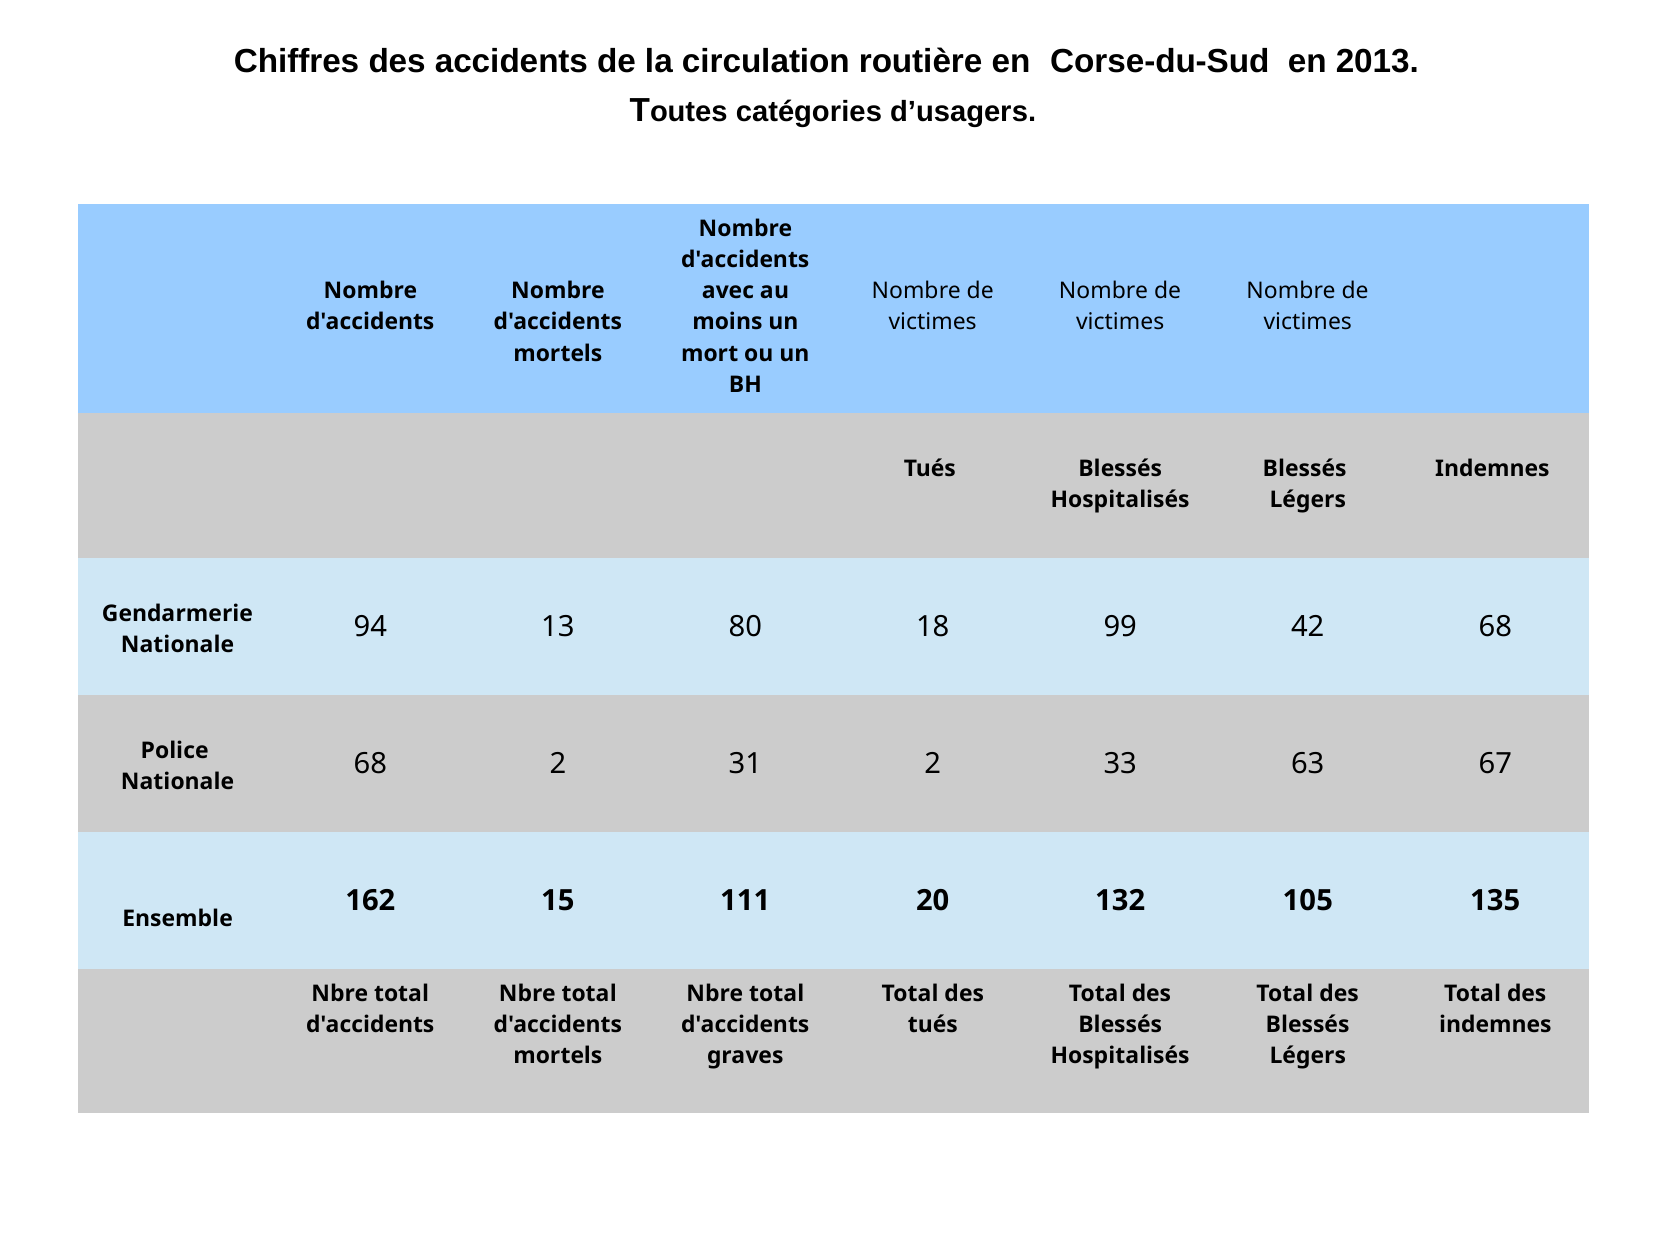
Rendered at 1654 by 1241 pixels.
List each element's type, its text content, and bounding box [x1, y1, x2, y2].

table_cell Ensemble [78, 832, 277, 969]
table_cell 68 [1401, 558, 1589, 695]
table_header Nombre d'accidents mortels [464, 204, 652, 413]
table_cell 132 [1027, 832, 1214, 969]
table_cell 2 [839, 695, 1027, 832]
table_cell 20 [839, 832, 1027, 969]
table_cell 135 [1401, 832, 1589, 969]
table_cell 13 [464, 558, 652, 695]
table_cell 15 [464, 832, 652, 969]
table_cell 2 [464, 695, 652, 832]
table_cell Blessés Hospitalisés [1027, 413, 1214, 558]
table_cell 67 [1401, 695, 1589, 832]
table_cell Nbre total d'accidents mortels [464, 969, 652, 1113]
table_cell Nbre total d'accidents [277, 969, 464, 1113]
table_cell Total des Blessés Légers [1214, 969, 1401, 1113]
table_cell Blessés Légers [1214, 413, 1401, 558]
table_cell Police Nationale [78, 695, 277, 832]
table_header Nombre d'accidents [277, 204, 464, 413]
title Chiffres des accidents de la circulation routière en Corse-du-Sud en 2013. Toutes catégories d’usagers. [82, 41, 1571, 184]
table_cell 162 [277, 832, 464, 969]
table_cell Total des tués [839, 969, 1027, 1113]
table_cell Indemnes [1401, 413, 1589, 558]
table_header Nombre de victimes [839, 204, 1027, 413]
table_cell Gendarmerie Nationale [78, 558, 277, 695]
table_header Nombre de victimes [1027, 204, 1214, 413]
table_cell Total des indemnes [1401, 969, 1589, 1113]
table_cell [652, 413, 839, 558]
table_cell 99 [1027, 558, 1214, 695]
table_cell 111 [652, 832, 839, 969]
table_cell Nbre total d'accidents graves [652, 969, 839, 1113]
table_cell [78, 413, 277, 558]
table_cell 94 [277, 558, 464, 695]
table_cell Tués [839, 413, 1027, 558]
table_cell [277, 413, 464, 558]
table_cell 80 [652, 558, 839, 695]
table_header Nombre d'accidents avec au moins un mort ou un BH [652, 204, 839, 413]
table_header [78, 204, 277, 413]
table_cell 18 [839, 558, 1027, 695]
table_header [1401, 204, 1589, 413]
table_cell Total des Blessés Hospitalisés [1027, 969, 1214, 1113]
table_cell 105 [1214, 832, 1401, 969]
table_cell [464, 413, 652, 558]
table_cell 68 [277, 695, 464, 832]
table_header Nombre de victimes [1214, 204, 1401, 413]
table_cell [78, 969, 277, 1113]
table_cell 63 [1214, 695, 1401, 832]
table_cell 31 [652, 695, 839, 832]
table_cell 42 [1214, 558, 1401, 695]
table_cell 33 [1027, 695, 1214, 832]
